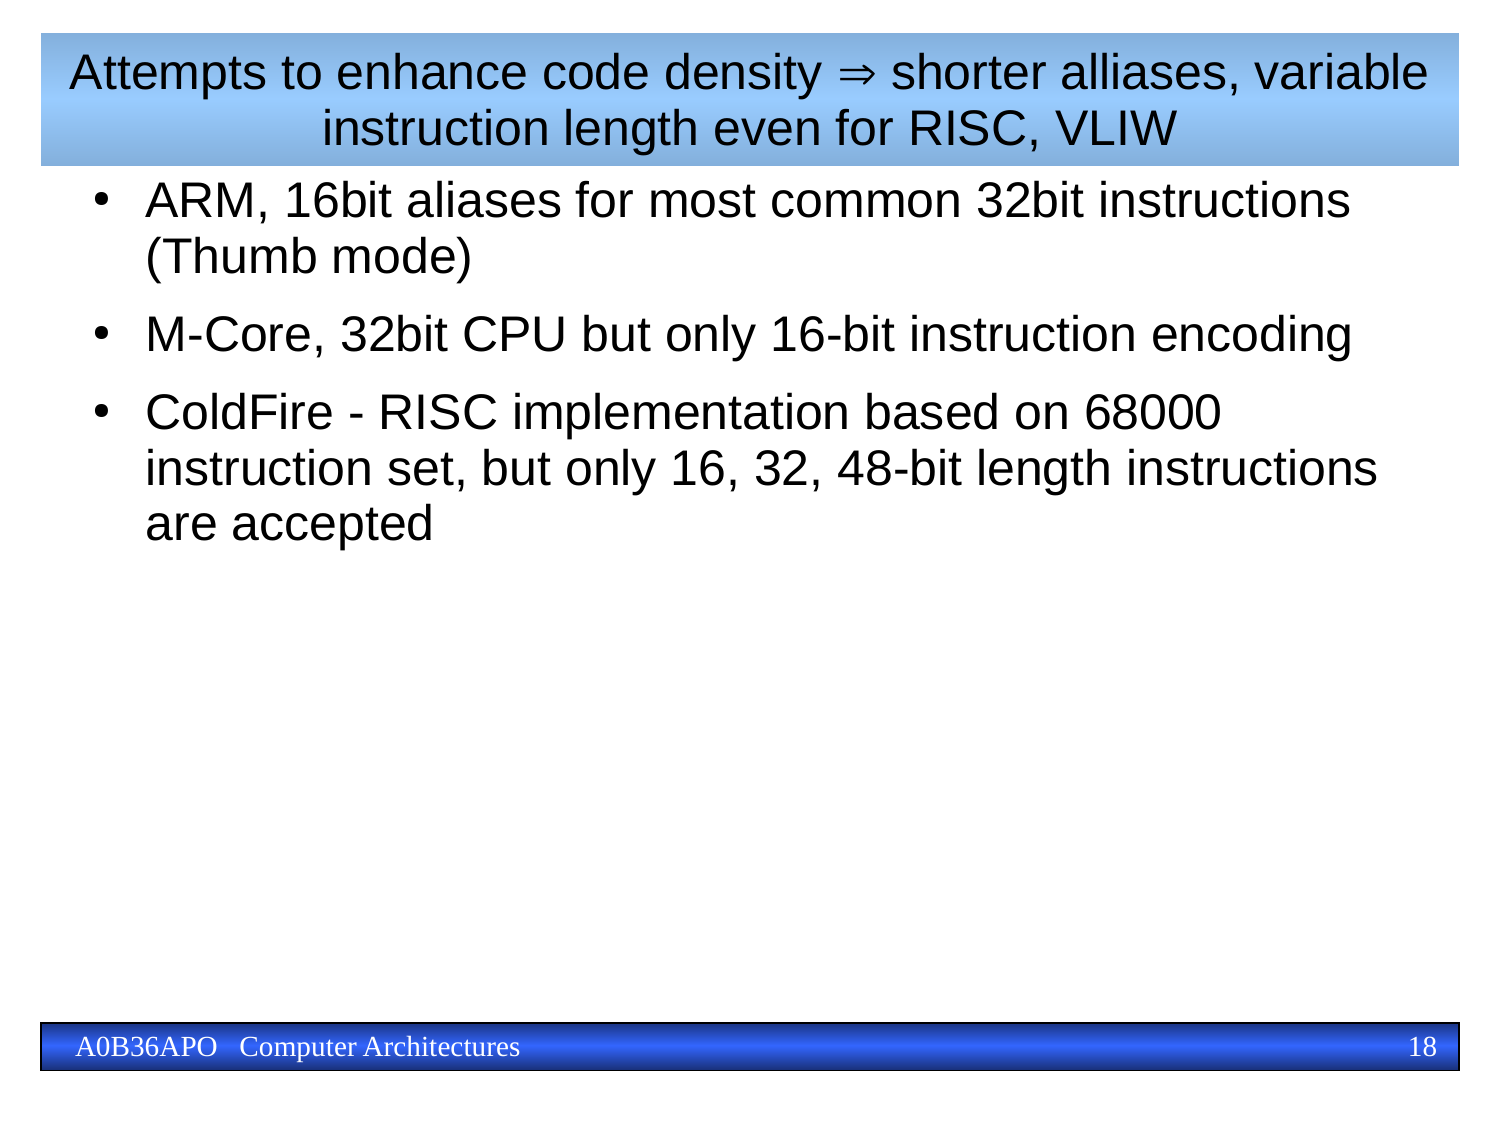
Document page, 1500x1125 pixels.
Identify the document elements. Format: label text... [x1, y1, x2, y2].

title Attempts to enhance code density ⇒ shorter alliases, variable instruction length even for RISC, VLIW [41, 33, 1459, 166]
list ARM, 16bit aliases for most common 32bit instructions (Thumb mode) M-Core, 32bit CPU but only 16-bit instruction encoding ColdFire - RISC implementation based on 68000 instruction set, but only 16, 32, 48-bit length instructions are accepted [75, 172, 1426, 916]
